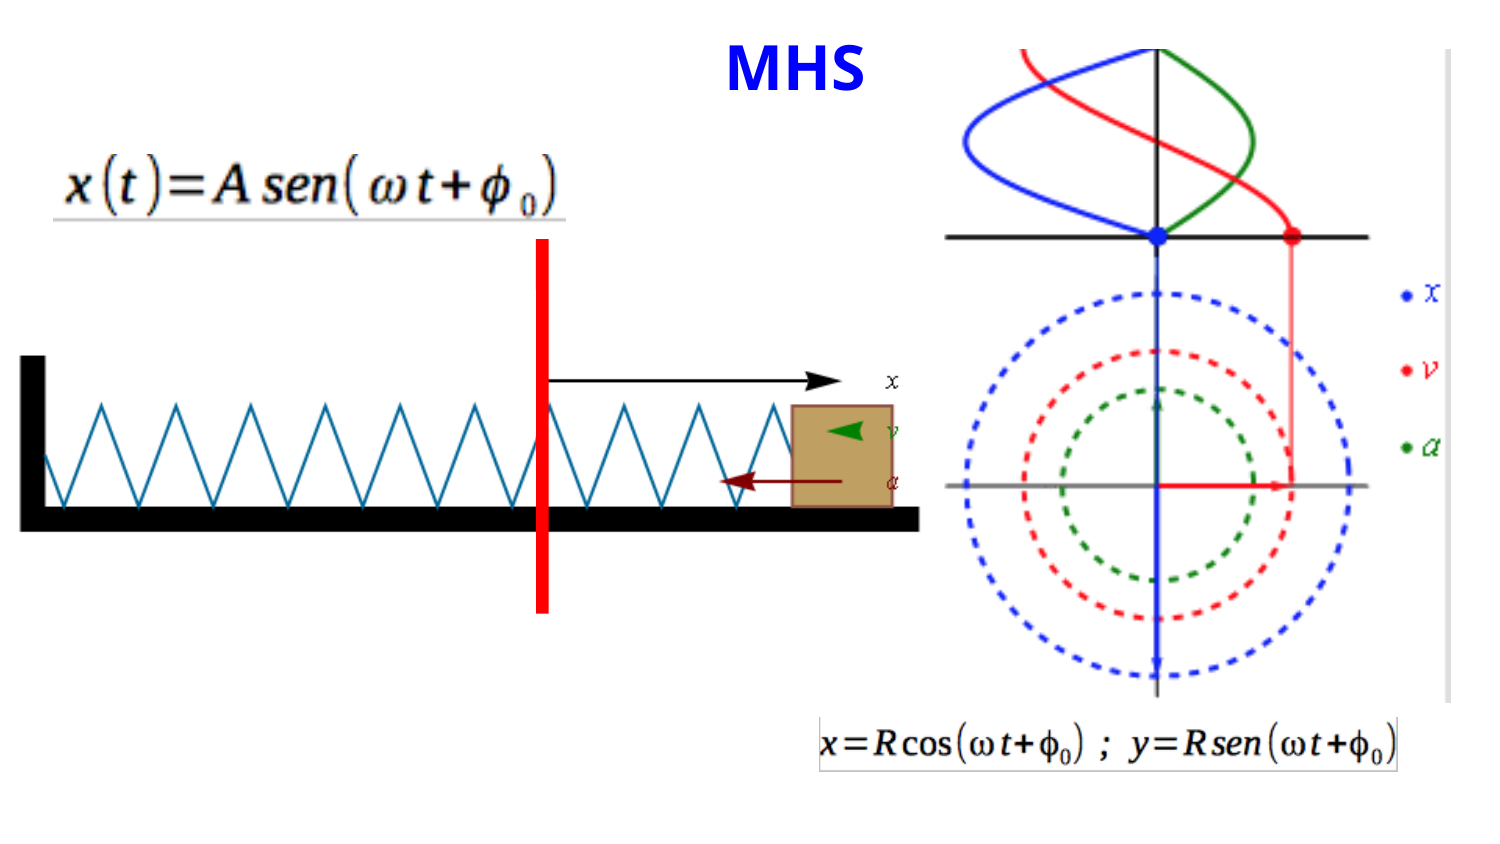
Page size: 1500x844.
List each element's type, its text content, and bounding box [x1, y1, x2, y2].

picture [53, 154, 566, 225]
picture [1, 337, 536, 551]
text_box MHS [222, 12, 1368, 118]
picture [819, 717, 1398, 772]
picture [549, 49, 1451, 704]
